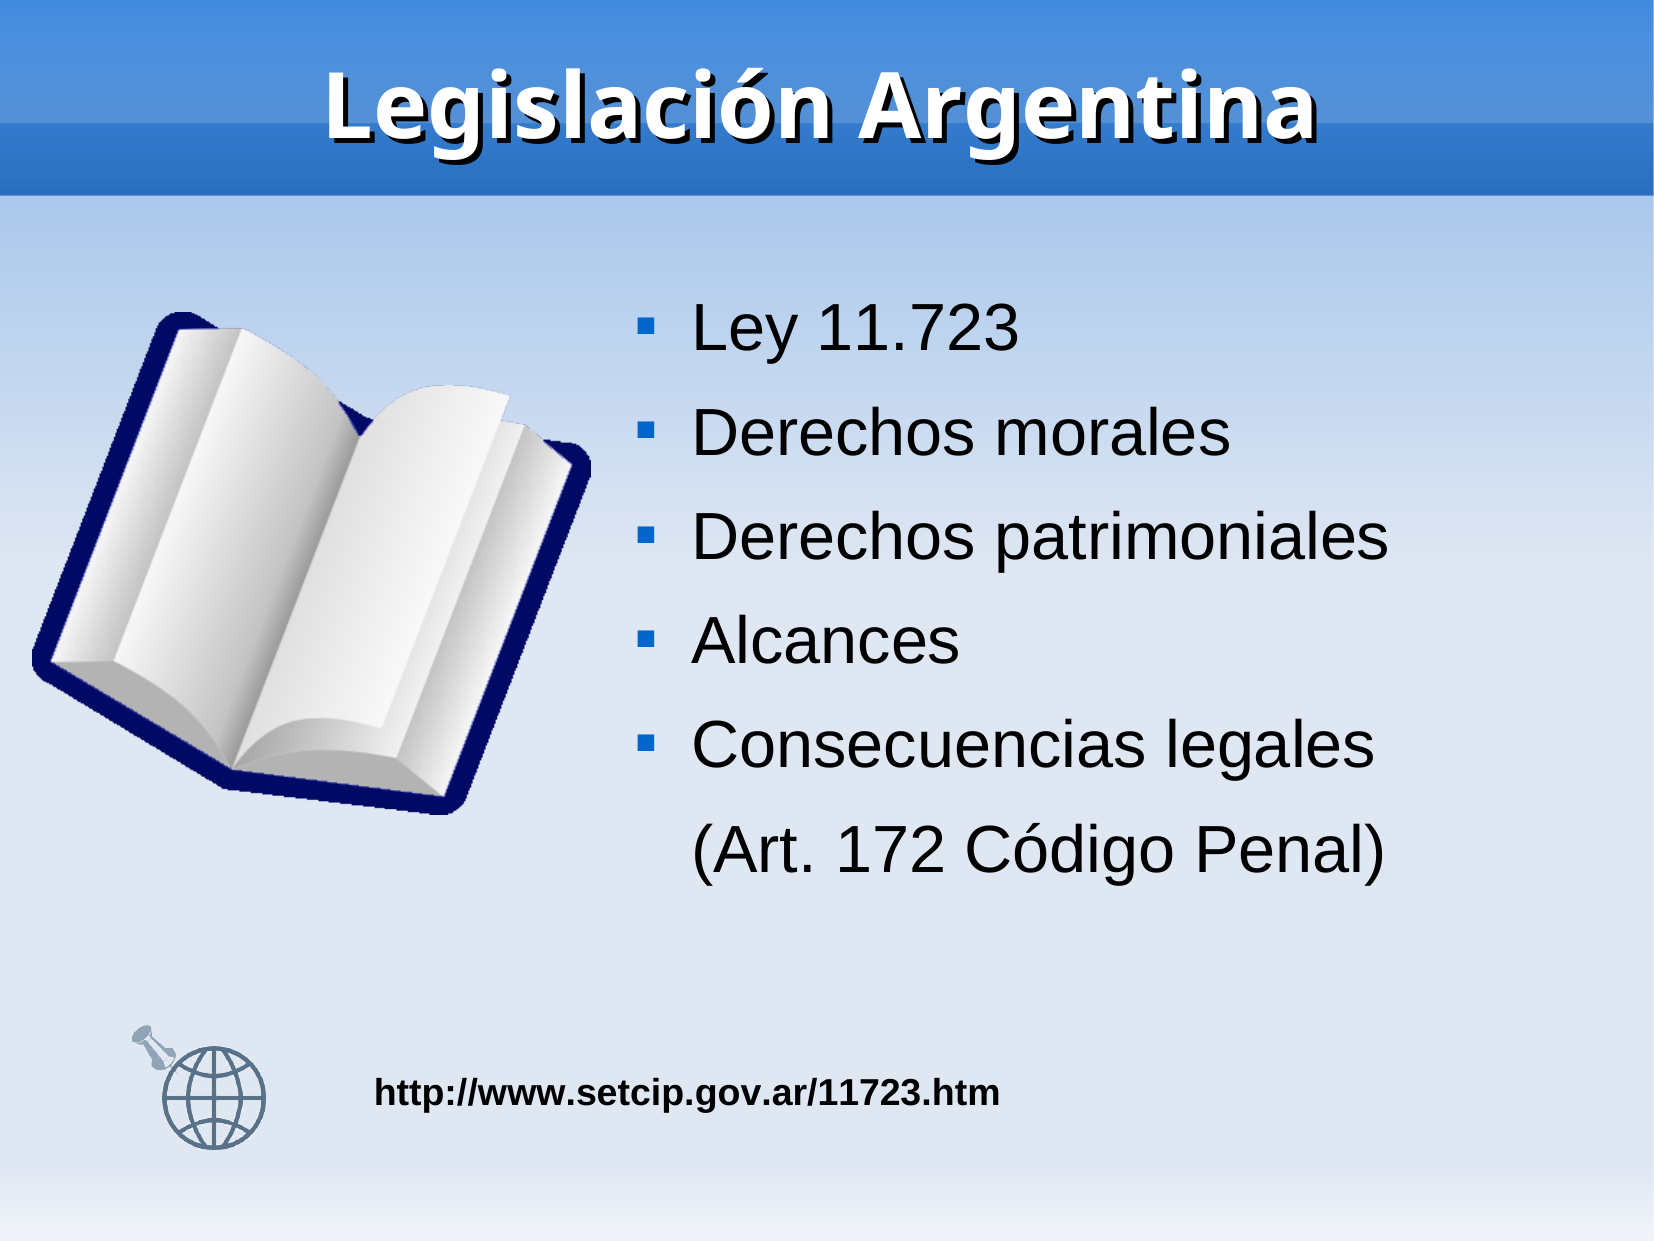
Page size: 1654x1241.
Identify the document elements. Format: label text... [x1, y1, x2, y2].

title Legislación Argentina [76, 7, 1565, 200]
text_box http://www.setcip.gov.ar/11723.htm [359, 1063, 1017, 1122]
list Ley 11.723 Derechos morales Derechos patrimoniales Alcances Consecuencias legales (Art. 172 Código Penal) [620, 290, 1625, 1094]
picture [0, 0, 1654, 1241]
